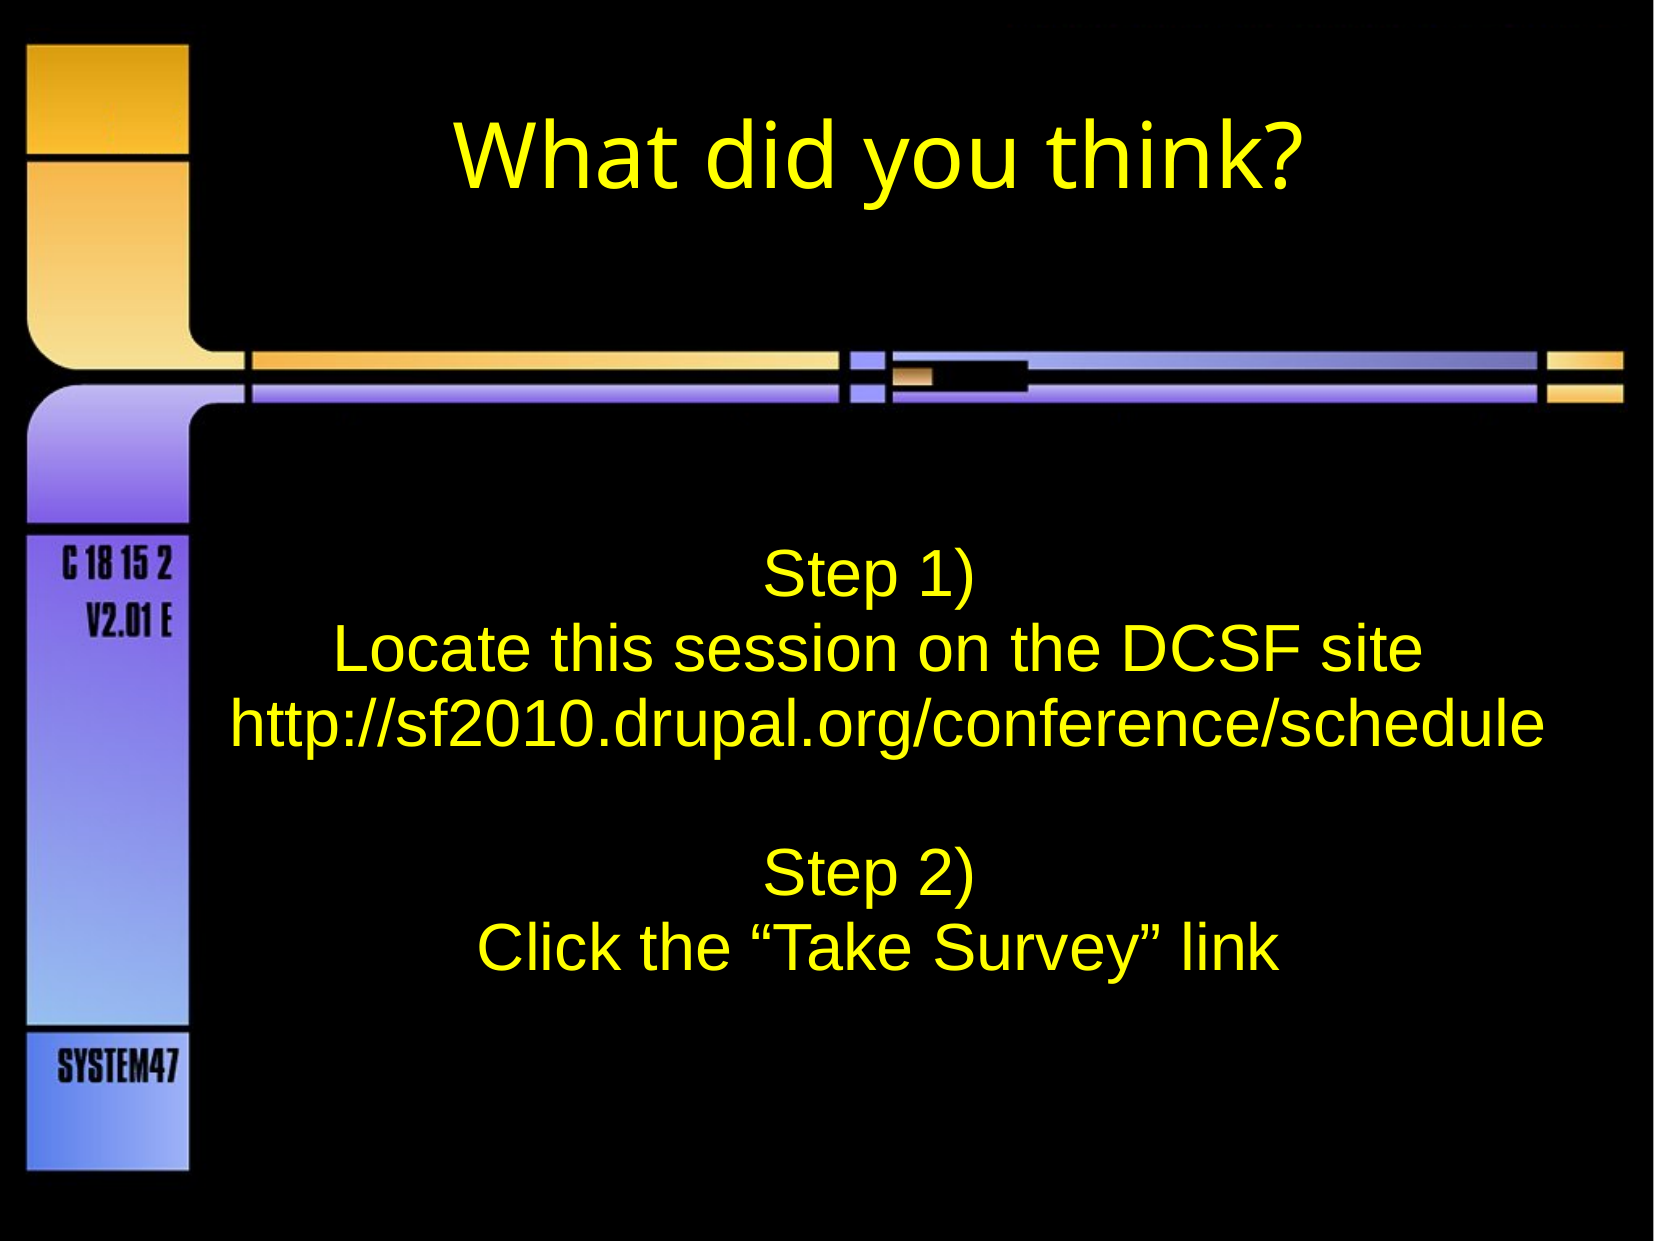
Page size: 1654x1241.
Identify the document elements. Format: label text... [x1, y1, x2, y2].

picture [0, 0, 1654, 1241]
subtitle Step 1) Locate this session on the DCSF site http://sf2010.drupal.org/conference/schedule Step 2) Click the “Take Survey” link [187, 412, 1571, 1109]
title What did you think? [187, 49, 1571, 257]
